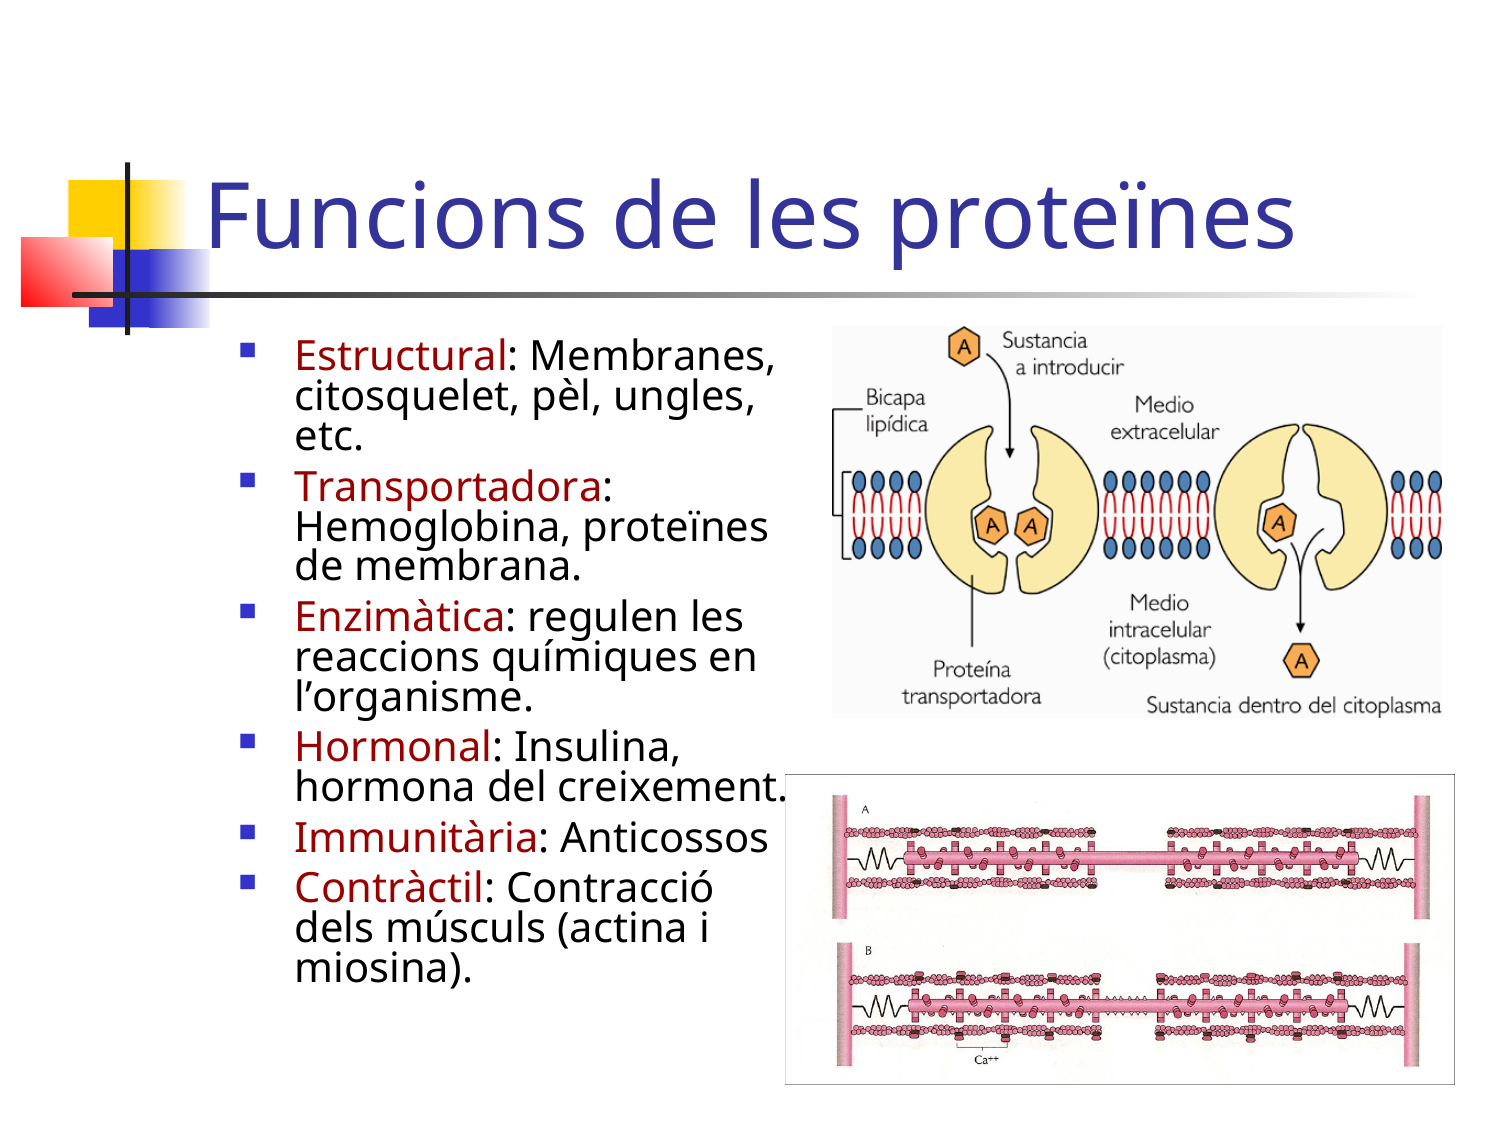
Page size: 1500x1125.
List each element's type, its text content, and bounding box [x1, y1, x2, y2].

title Funcions de les proteïnes [188, 35, 1468, 276]
list Estructural: Membranes, citosquelet, pèl, ungles, etc. Transportadora: Hemoglobina, proteïnes de membrana. Enzimàtica: regulen les reaccions químiques en l’organisme. Hormonal: Insulina, hormona del creixement. Immunitària: Anticossos Contràctil: Contracció dels músculs (actina i miosina). [193, 331, 820, 1007]
picture [832, 326, 1442, 718]
picture [785, 774, 1455, 1085]
